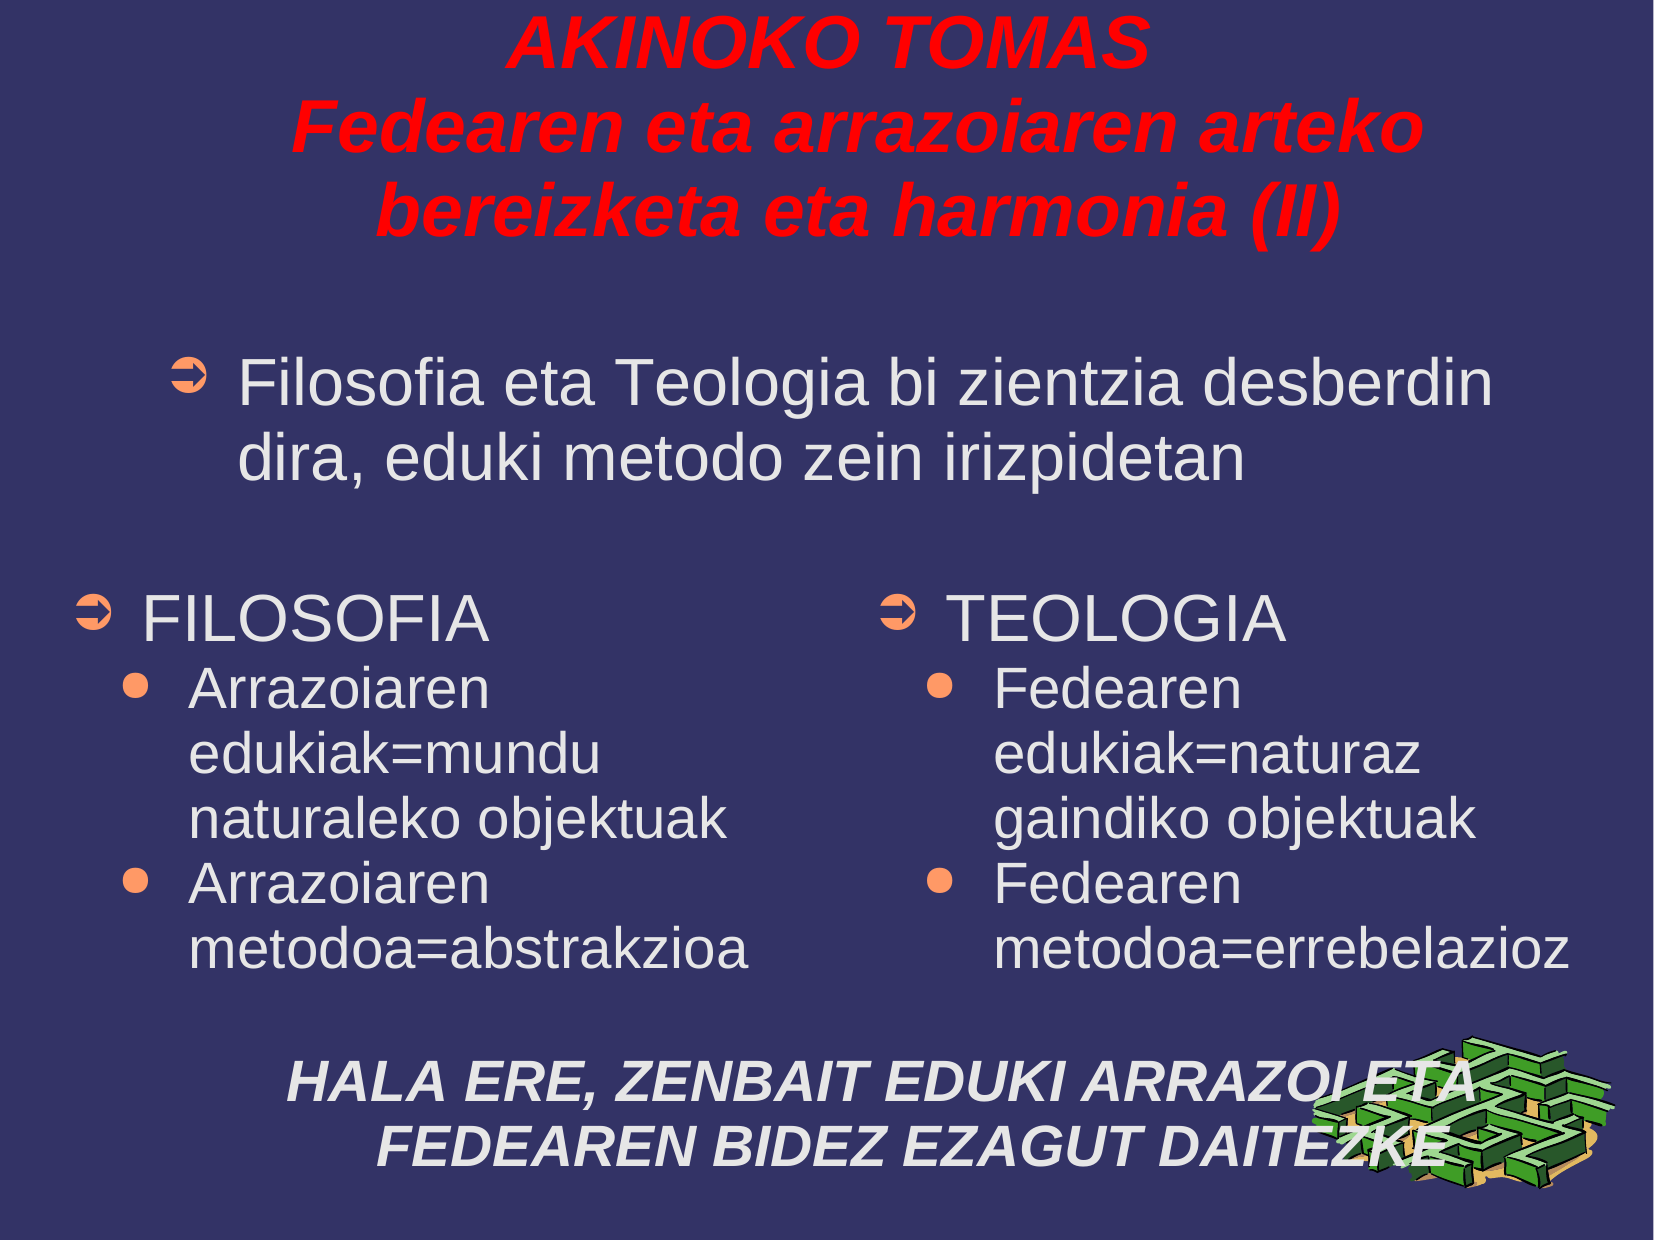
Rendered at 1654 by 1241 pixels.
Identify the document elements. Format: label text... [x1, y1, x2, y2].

list TEOLOGIA Fedearen edukiak=naturaz gaindiko objektuak Fedearen metodoa=errebelazioz [863, 580, 1654, 1034]
title HALA ERE, ZENBAIT EDUKI ARRAZOI ETA FEDEAREN BIDEZ EZAGUT DAITEZKE [177, 1010, 1590, 1218]
list Filosofia eta Teologia bi zientzia desberdin dira, eduki metodo zein irizpidetan [154, 344, 1536, 502]
list FILOSOFIA Arrazoiaren edukiak=mundu naturaleko objektuak Arrazoiaren metodoa=abstrakzioa [59, 580, 857, 1004]
title AKINOKO TOMAS Fedearen eta arrazoiaren arteko bereizketa eta harmonia (II) [123, 0, 1536, 252]
